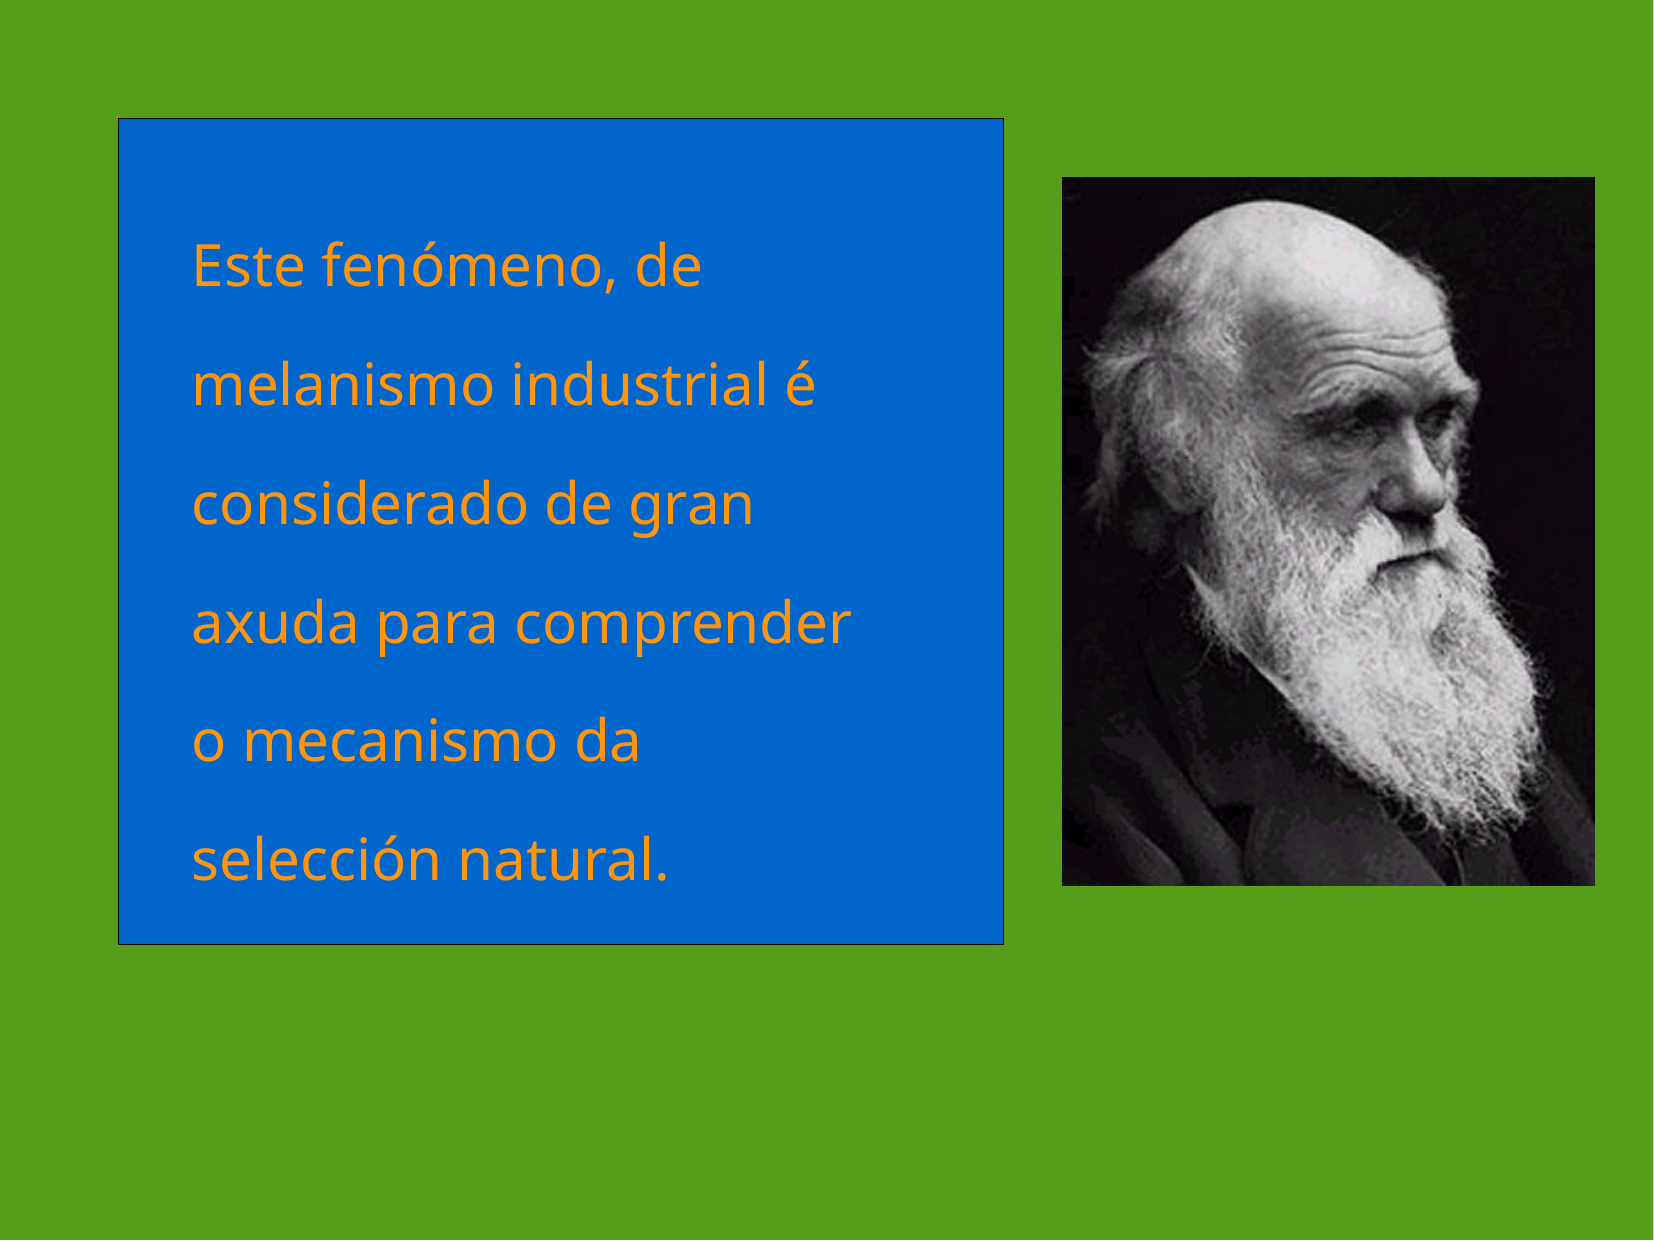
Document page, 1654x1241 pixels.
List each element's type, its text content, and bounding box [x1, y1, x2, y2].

text_box Este fenómeno, de melanismo industrial é considerado de gran axuda para comprender o mecanismo da selección natural. [177, 177, 916, 885]
picture [1062, 177, 1595, 886]
text_box [118, 118, 1004, 945]
